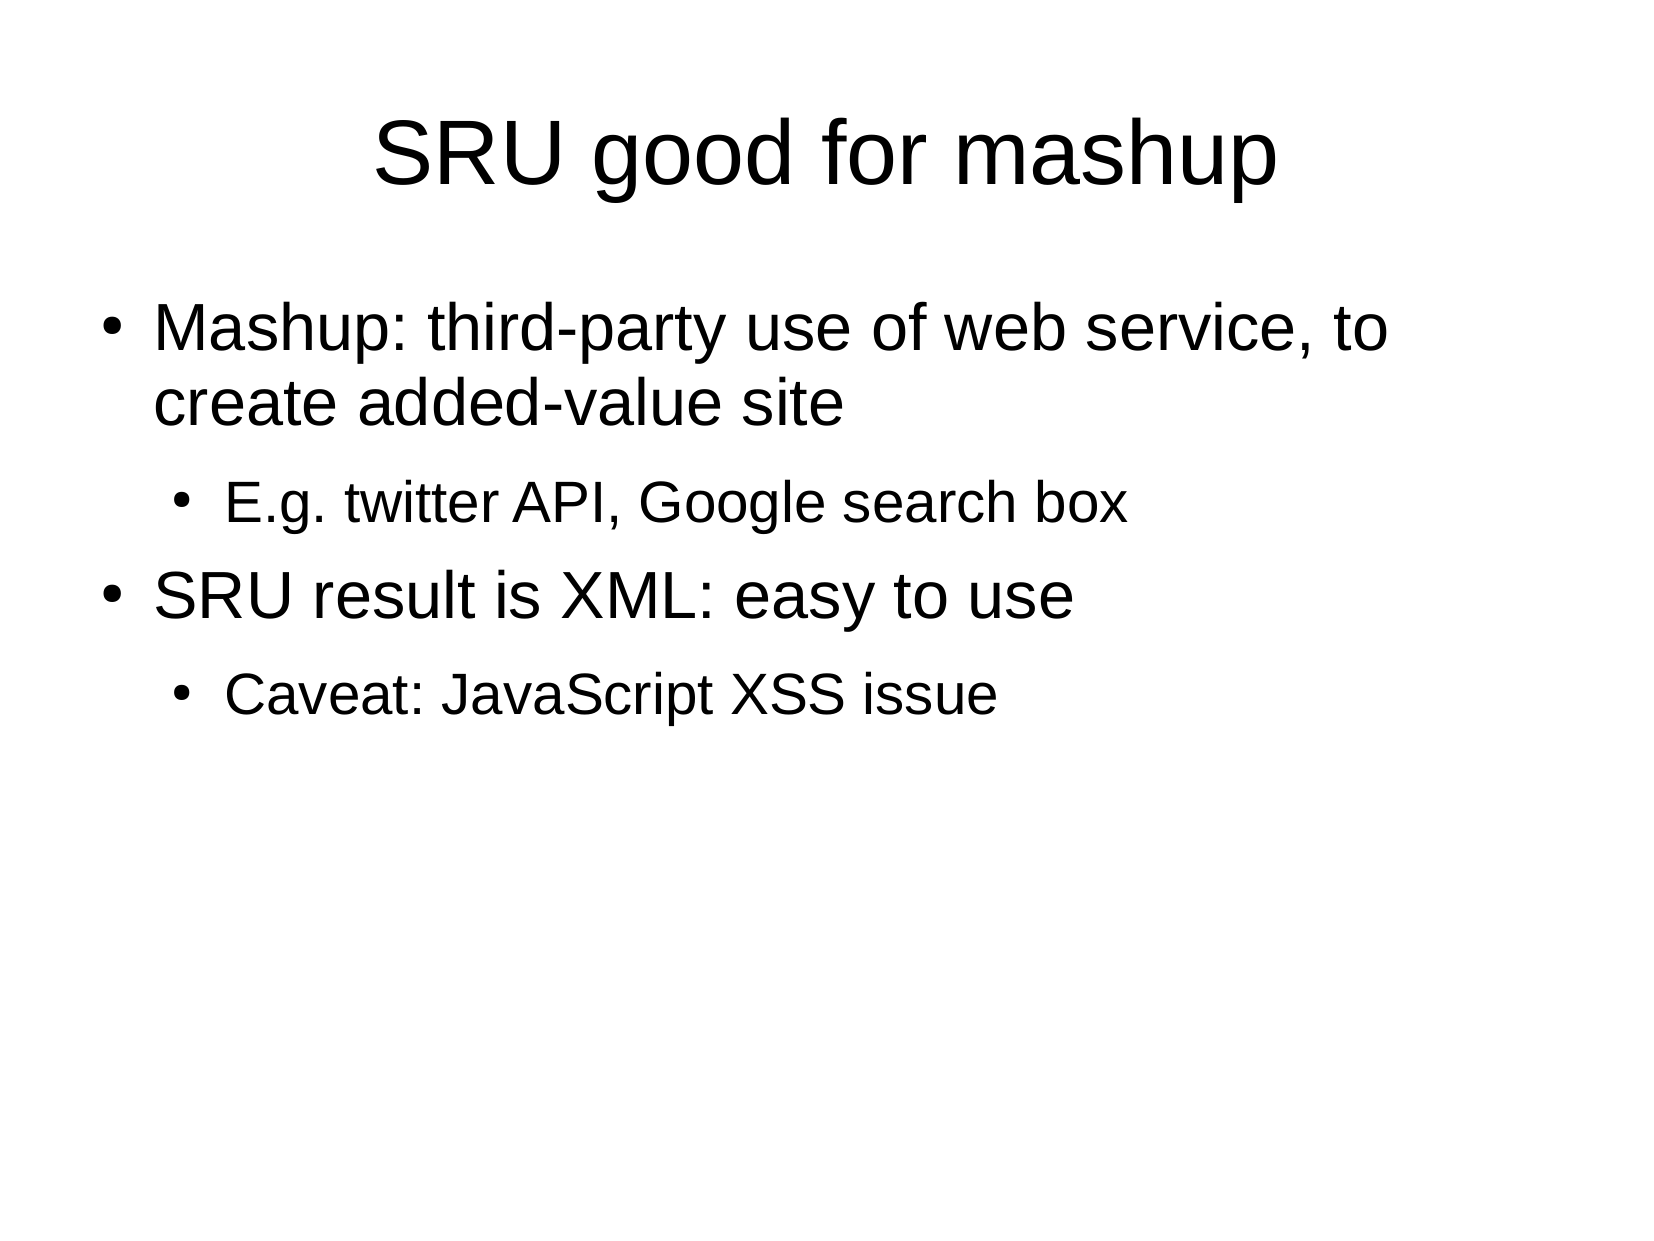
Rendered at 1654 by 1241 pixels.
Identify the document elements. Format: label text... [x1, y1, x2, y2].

title SRU good for mashup [82, 49, 1571, 257]
list Mashup: third-party use of web service, to create added-value site E.g. twitter API, Google search box SRU result is XML: easy to use Caveat: JavaScript XSS issue [82, 290, 1571, 1094]
